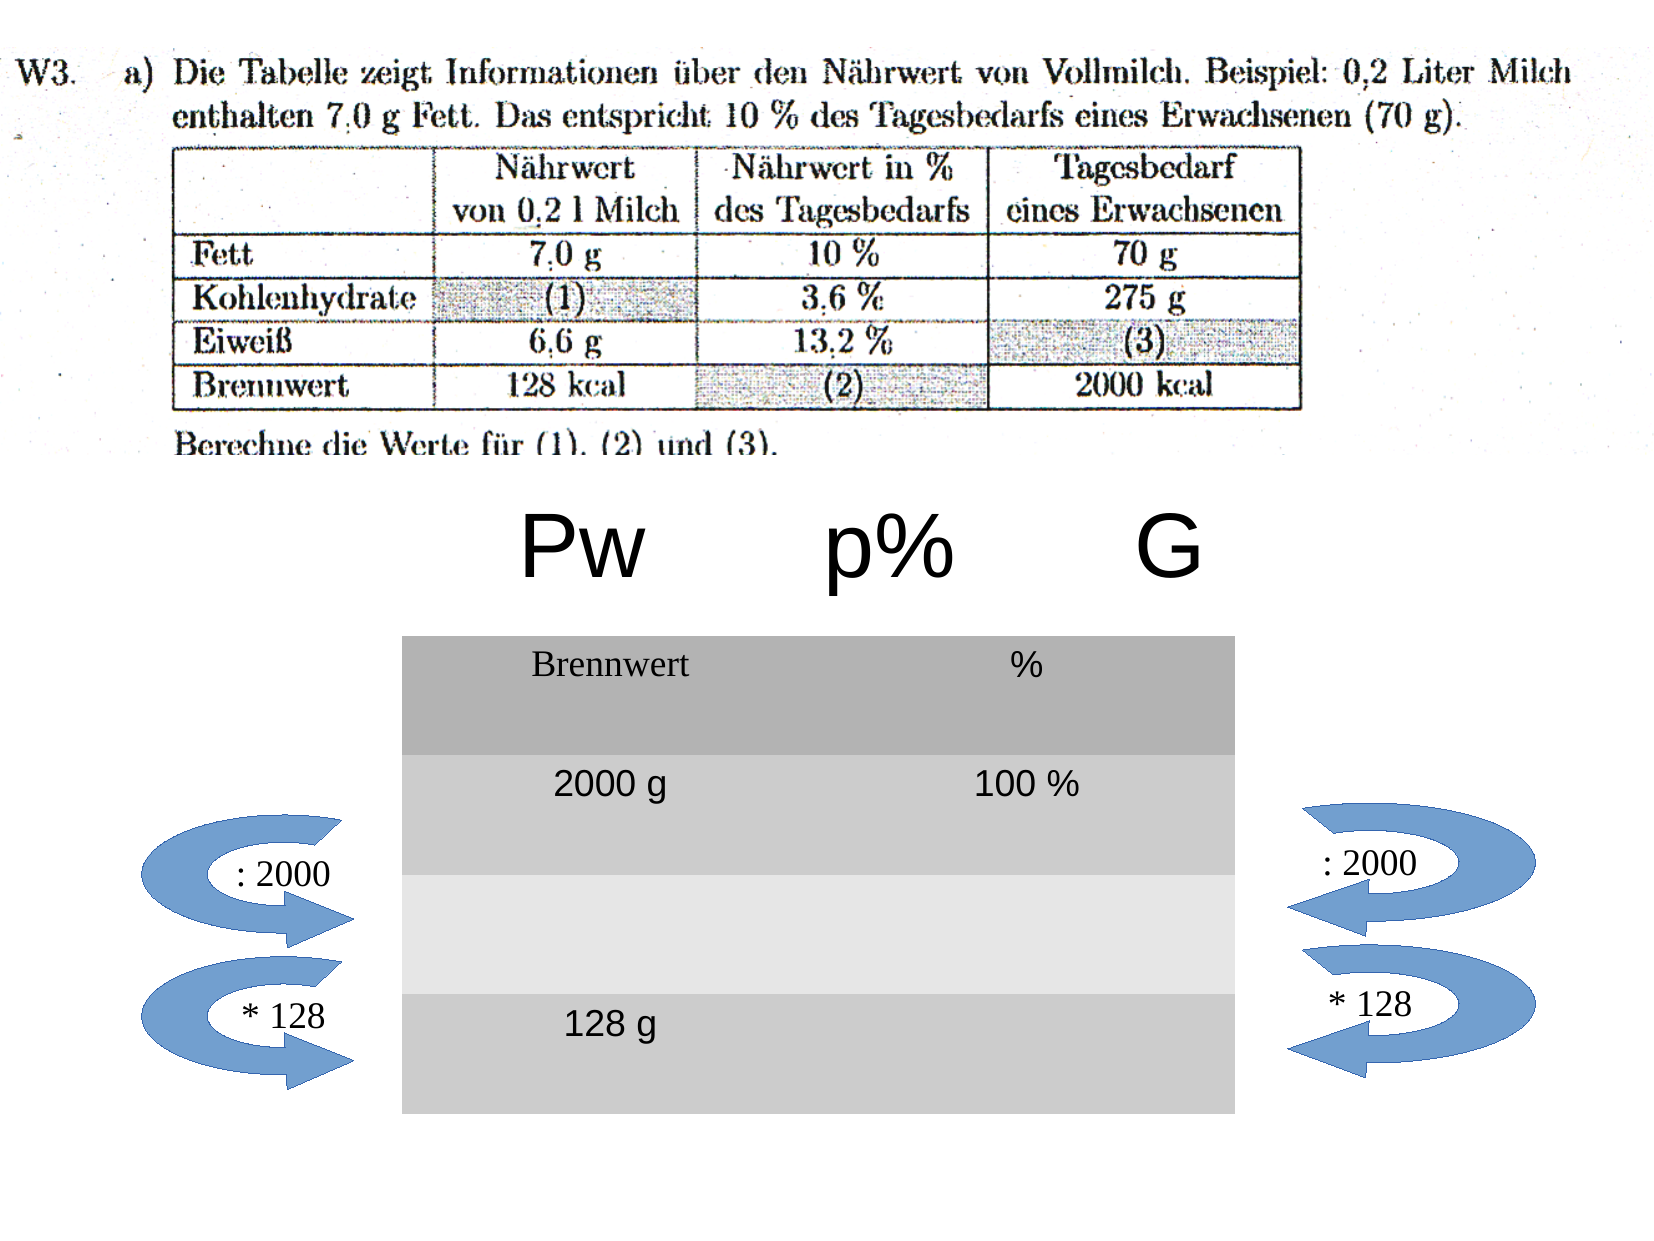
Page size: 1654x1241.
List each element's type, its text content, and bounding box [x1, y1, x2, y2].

table_cell [402, 875, 819, 994]
text_box : 2000 [141, 814, 354, 948]
table_cell 128 g [402, 994, 819, 1114]
title Pw p% G [425, 442, 1300, 650]
text_box * 128 [1287, 944, 1536, 1078]
picture [0, 47, 1654, 455]
table_cell 2000 g [402, 755, 819, 875]
table_cell [819, 994, 1235, 1114]
text_box * 128 [141, 956, 354, 1090]
table_header % [819, 636, 1235, 755]
table_cell 100 % [819, 755, 1235, 875]
text_box : 2000 [1287, 803, 1536, 937]
table_cell [819, 875, 1235, 994]
table_header Brennwert [402, 636, 819, 755]
